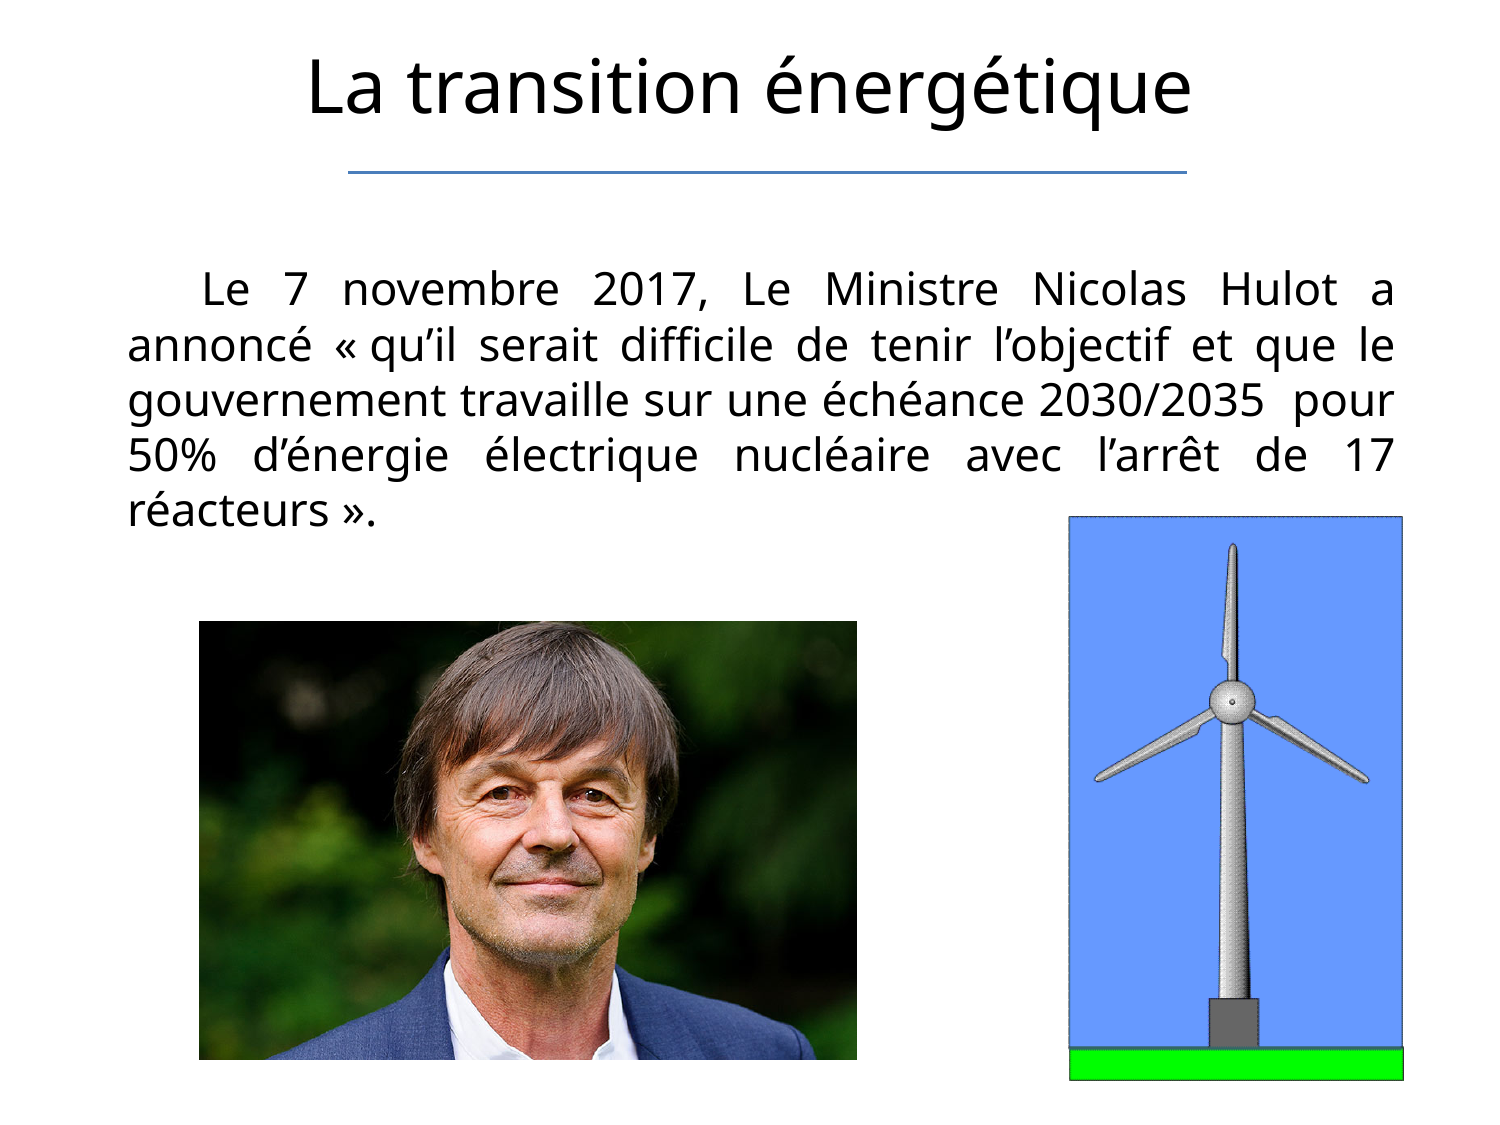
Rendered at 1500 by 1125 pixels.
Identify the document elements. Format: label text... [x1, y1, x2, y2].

text_box La transition énergétique [88, 30, 1412, 146]
picture [1068, 516, 1404, 1081]
text_box Le 7 novembre 2017, Le Ministre Nicolas Hulot a annoncé « qu’il serait difficile de tenir l’objectif et que le gouvernement travaille sur une échéance 2030/2035 pour 50% d’énergie électrique nucléaire avec l’arrêt de 17 réacteurs ». [112, 248, 1412, 567]
picture [199, 621, 857, 1060]
